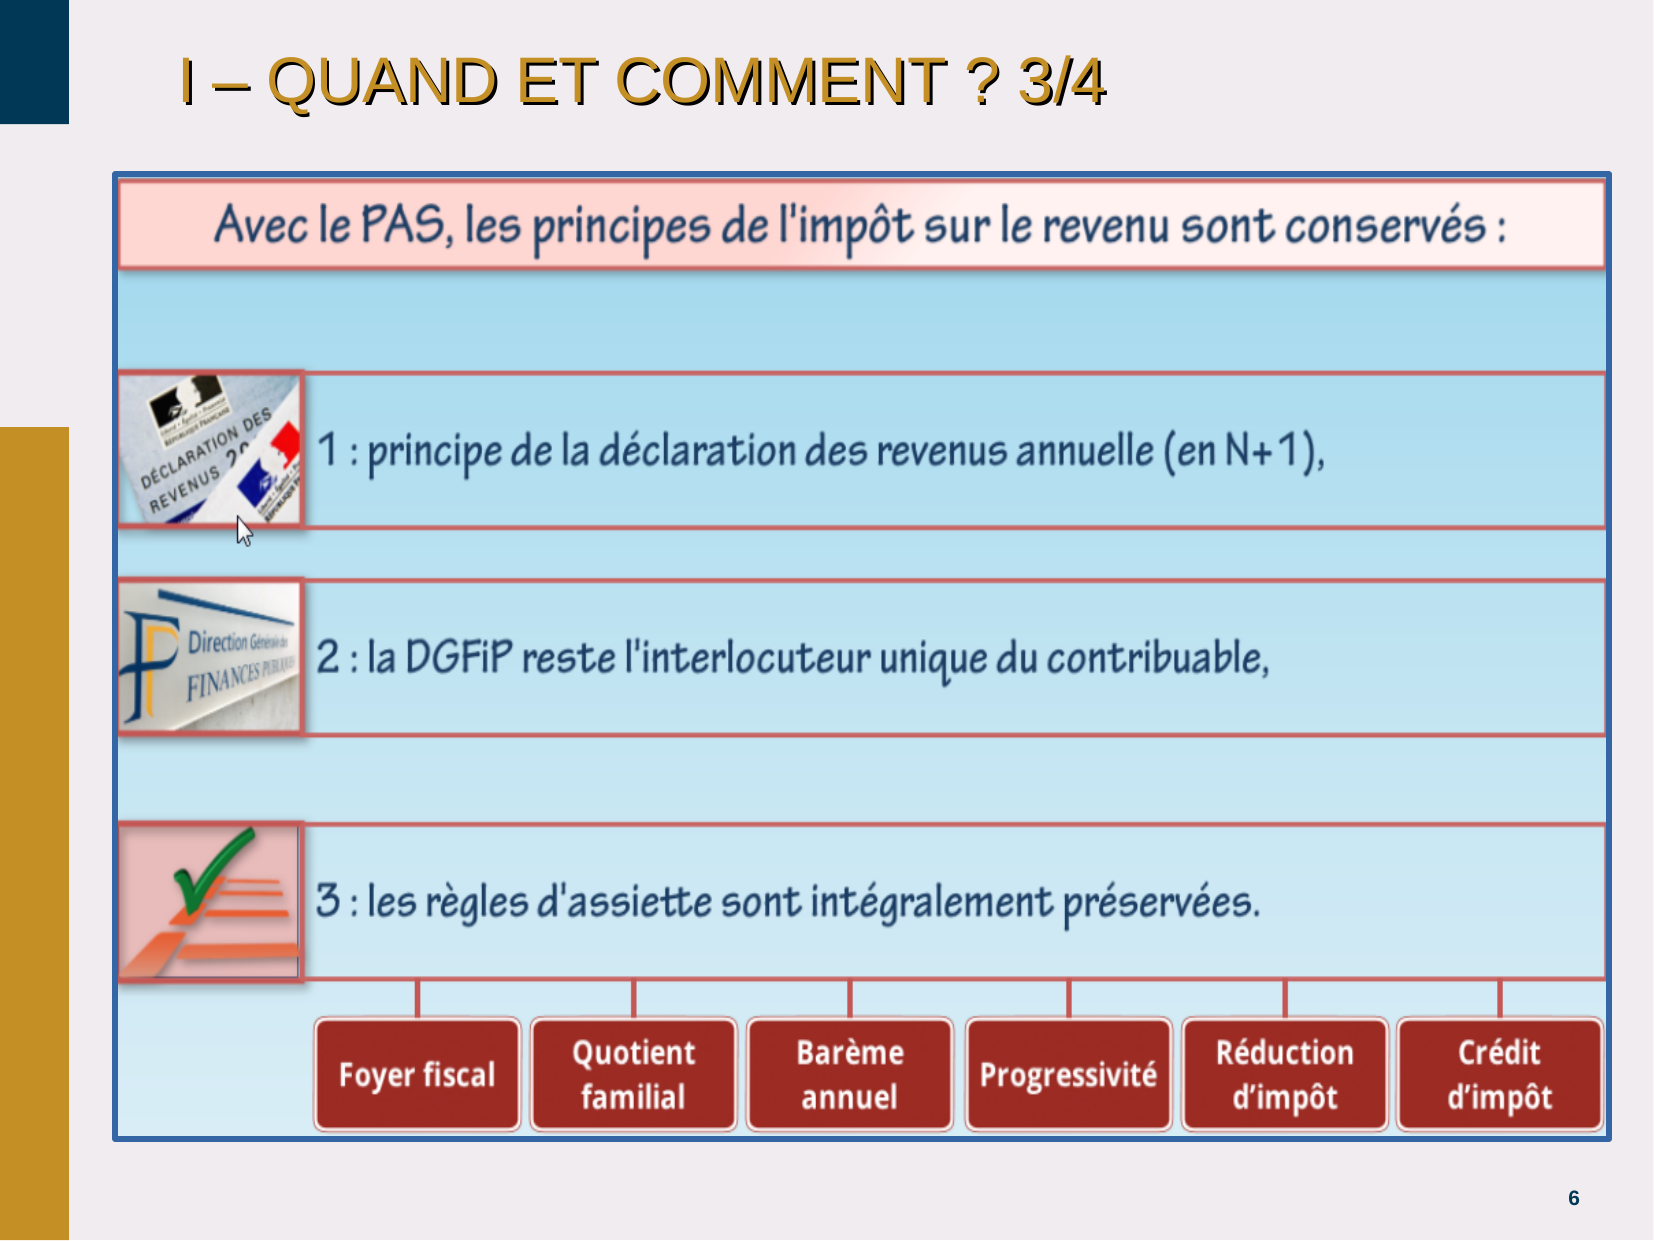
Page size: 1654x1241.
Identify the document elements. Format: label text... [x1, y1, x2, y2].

picture [118, 177, 1607, 1137]
text_box <numéro> [1429, 1181, 1595, 1220]
text_box I – QUAND ET COMMENT ? 3/4 [177, 46, 1270, 119]
